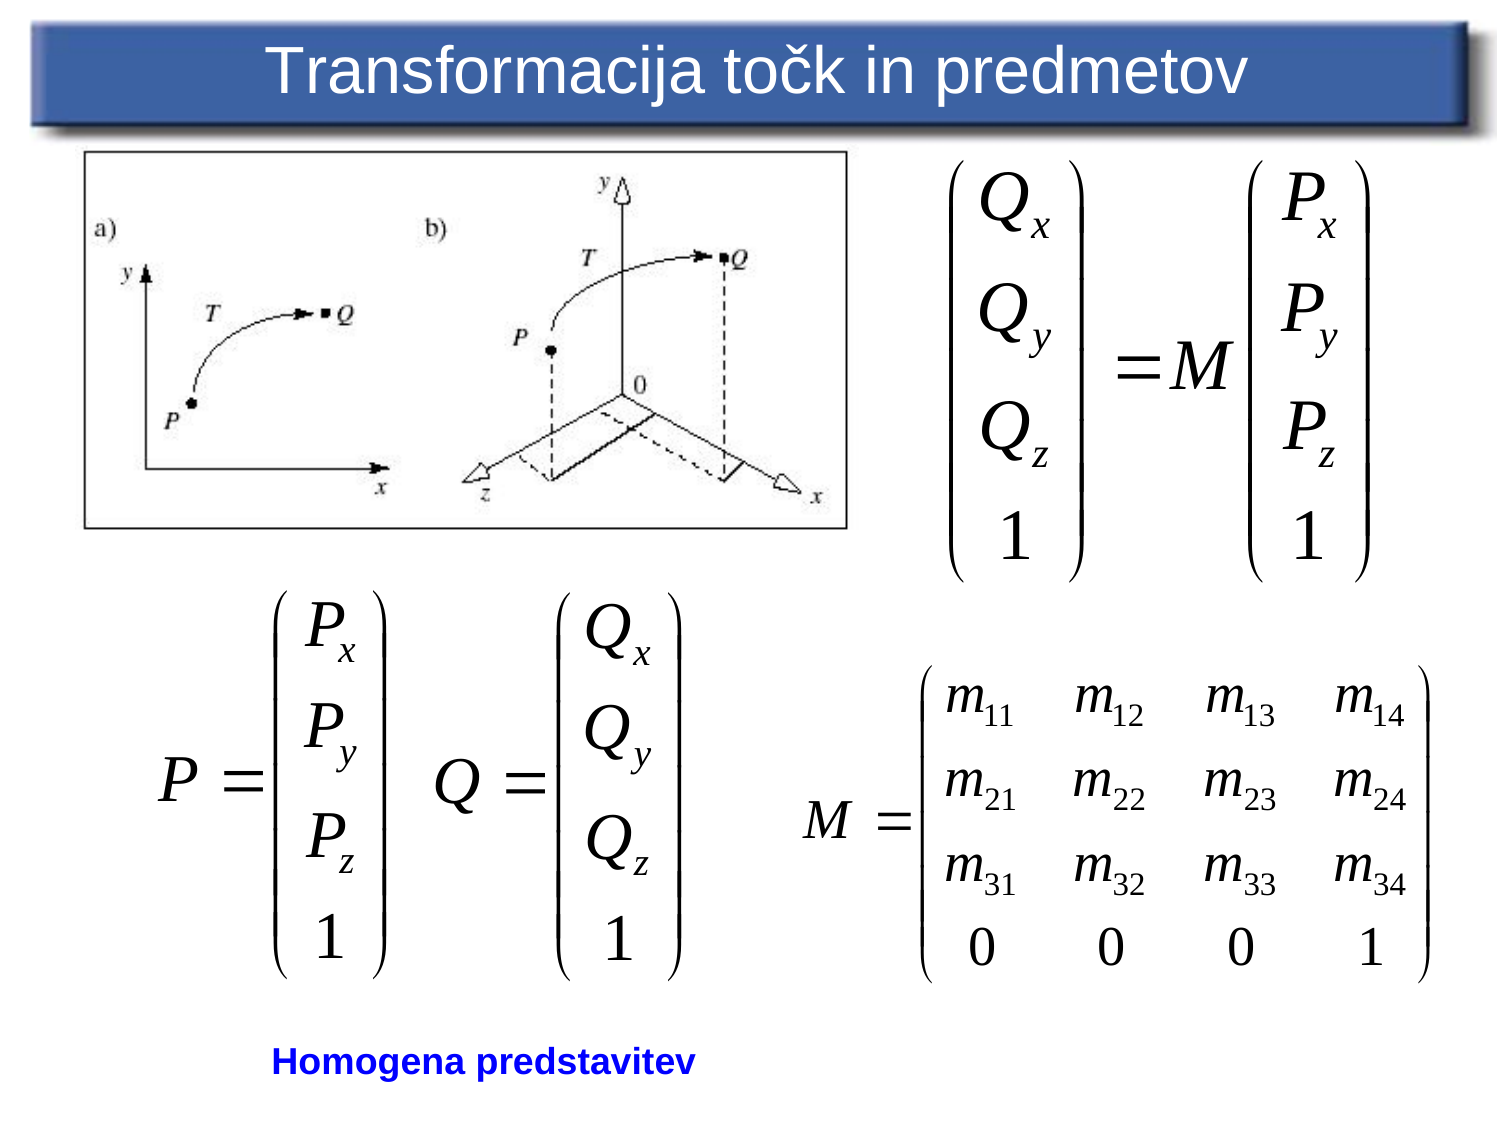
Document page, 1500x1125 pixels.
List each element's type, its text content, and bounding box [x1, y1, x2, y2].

chart [146, 578, 409, 991]
picture [29, 18, 1497, 539]
text_box Transformacija točk in predmetov [112, 18, 1403, 115]
text_box Homogena predstavitev [173, 1029, 794, 1091]
chart [933, 147, 1395, 595]
chart [793, 655, 1447, 993]
chart [426, 580, 700, 993]
